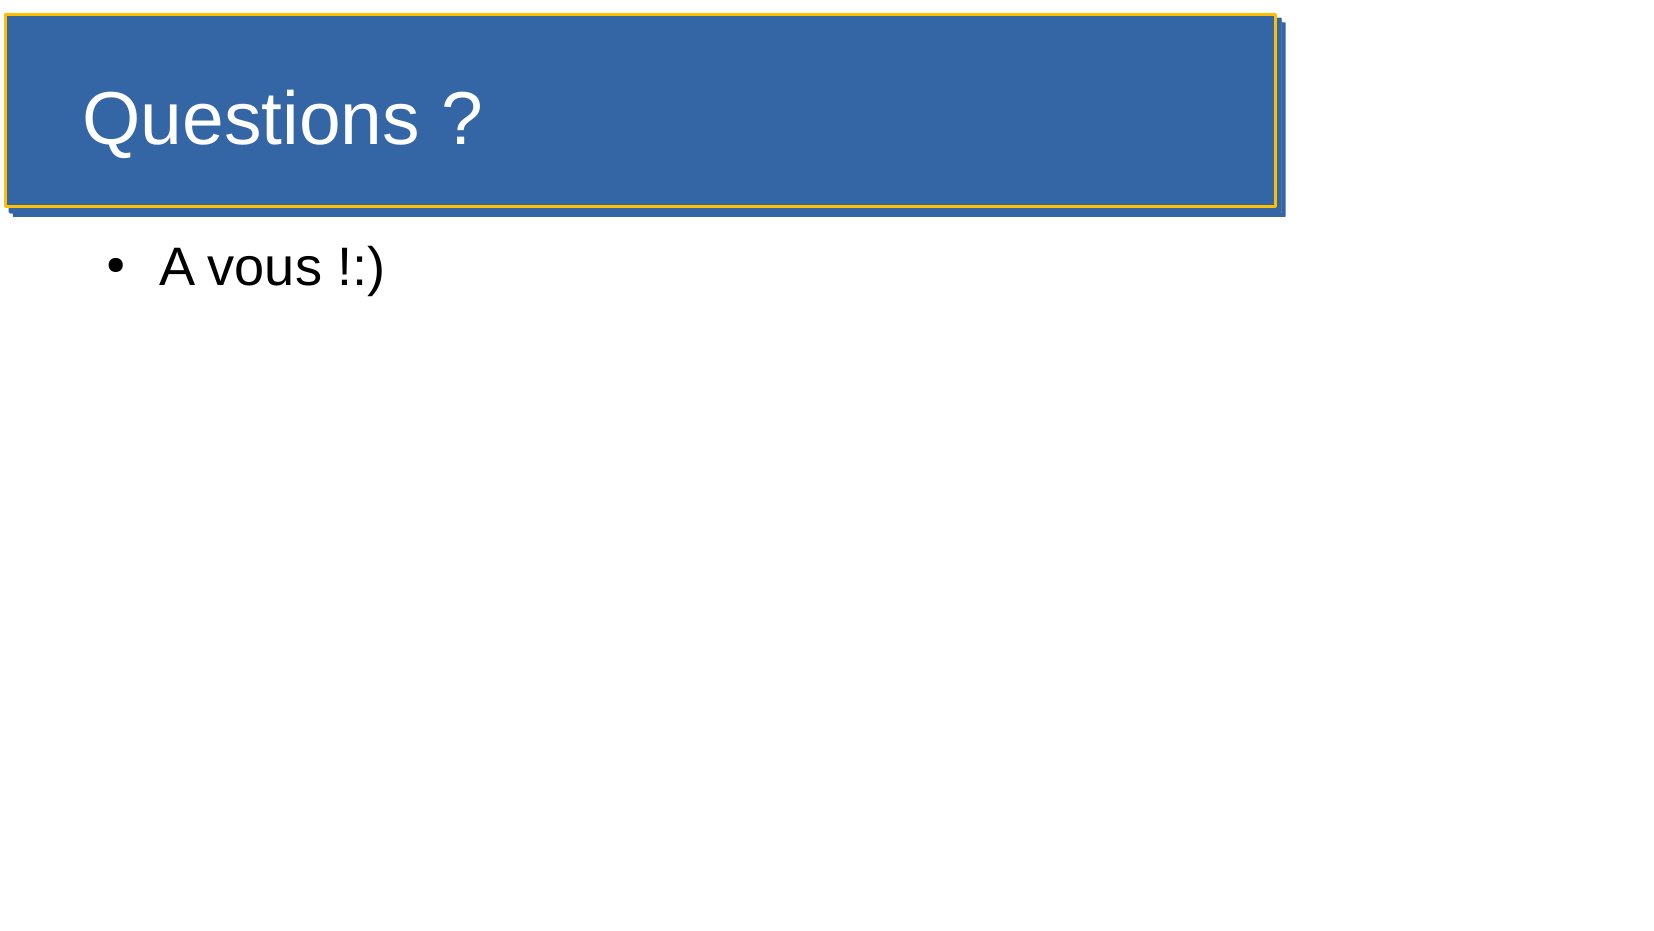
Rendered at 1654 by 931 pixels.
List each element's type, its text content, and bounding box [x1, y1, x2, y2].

list A vous !:) [88, 236, 1565, 798]
title Questions ? [82, 44, 1235, 192]
